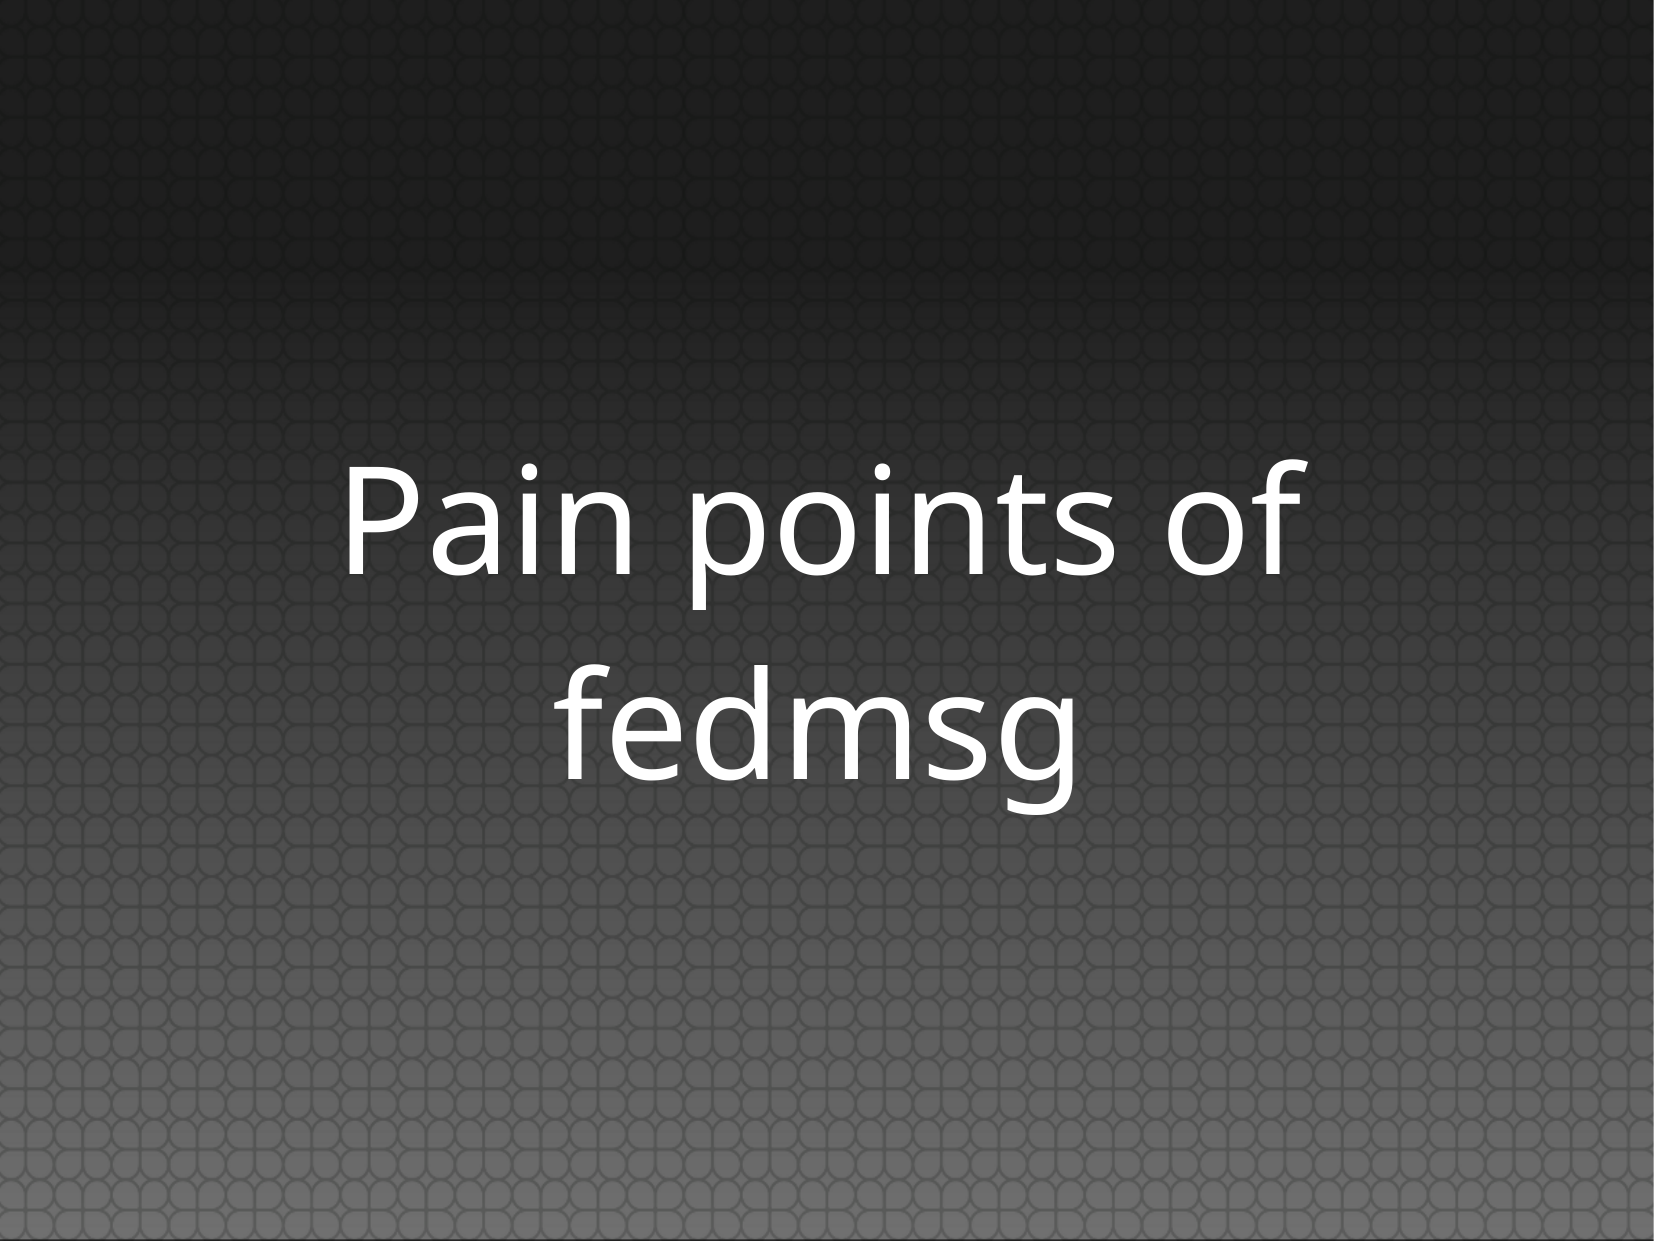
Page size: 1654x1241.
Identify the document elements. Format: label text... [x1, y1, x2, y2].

title Pain points of fedmsg [75, 466, 1564, 771]
picture [0, 0, 1654, 1241]
